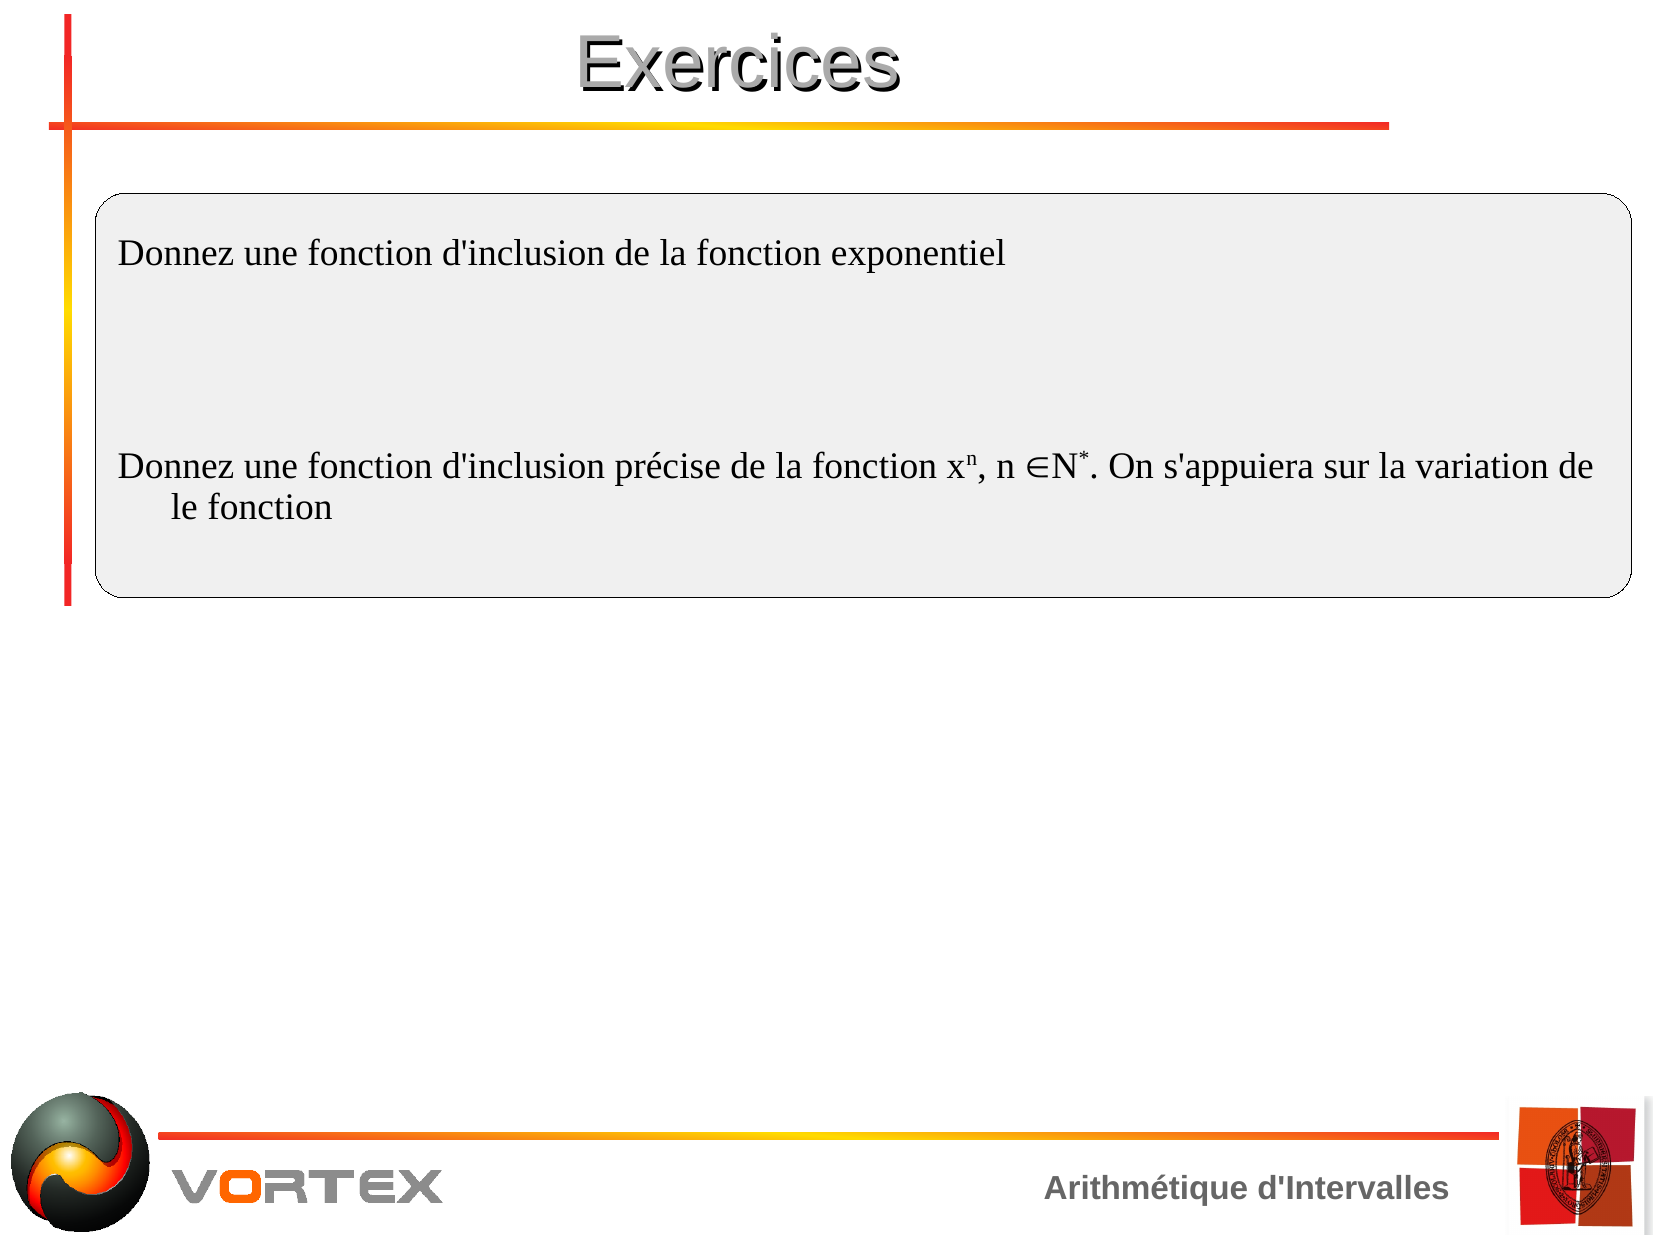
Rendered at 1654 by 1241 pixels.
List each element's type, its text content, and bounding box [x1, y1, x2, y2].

text_box [1598, 193, 1632, 598]
list Donnez une fonction d'inclusion de la fonction exponentiel Donnez une fonction d'inclusion précise de la fonction xn, n N*. On s'appuiera sur la variation de le fonction [100, 160, 1598, 938]
title Exercices [82, 4, 1392, 120]
text_box [95, 206, 100, 585]
picture [11, 1092, 443, 1232]
picture [1505, 1096, 1653, 1235]
